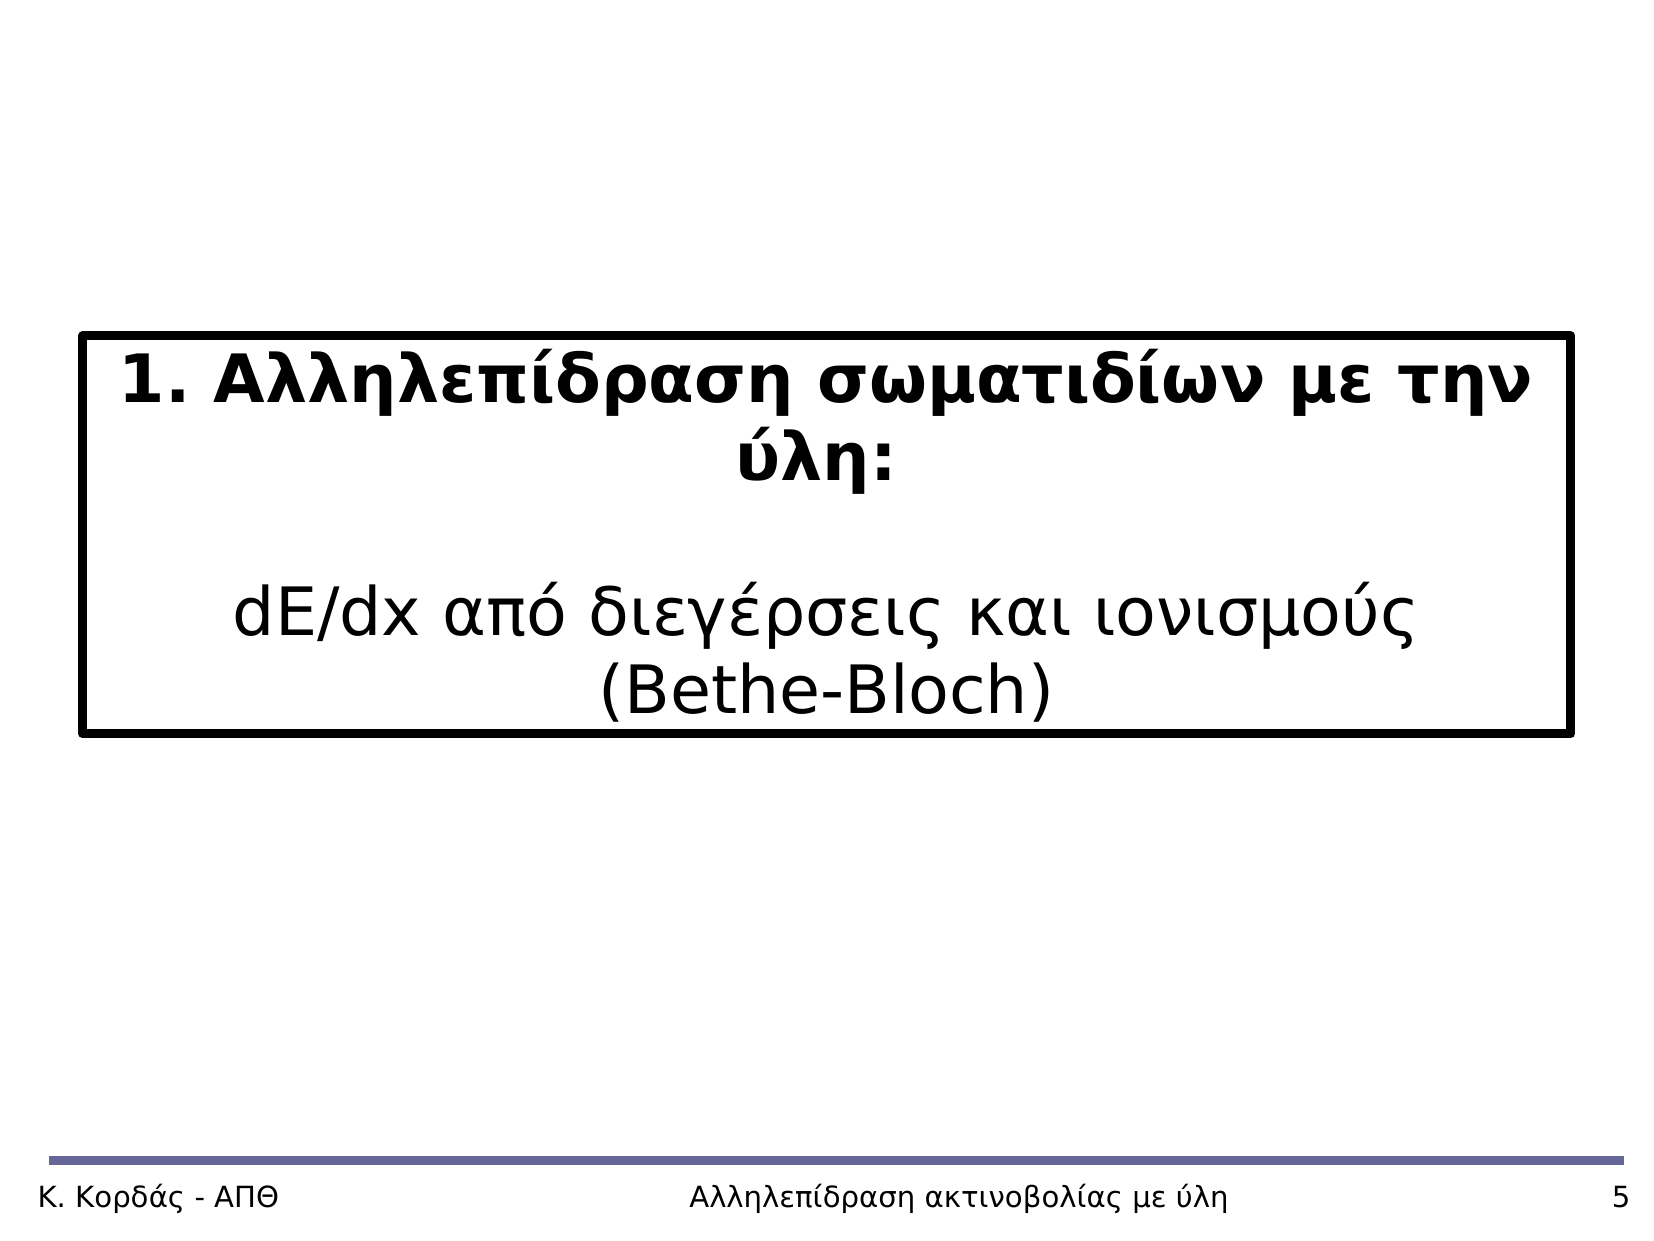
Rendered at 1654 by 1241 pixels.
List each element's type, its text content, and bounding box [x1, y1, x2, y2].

subtitle 1. Αλληλεπίδραση σωματιδίων με την ύλη: dE/dx από διεγέρσεις και ιονισμούς (Bethe-Bloch) [82, 335, 1571, 734]
